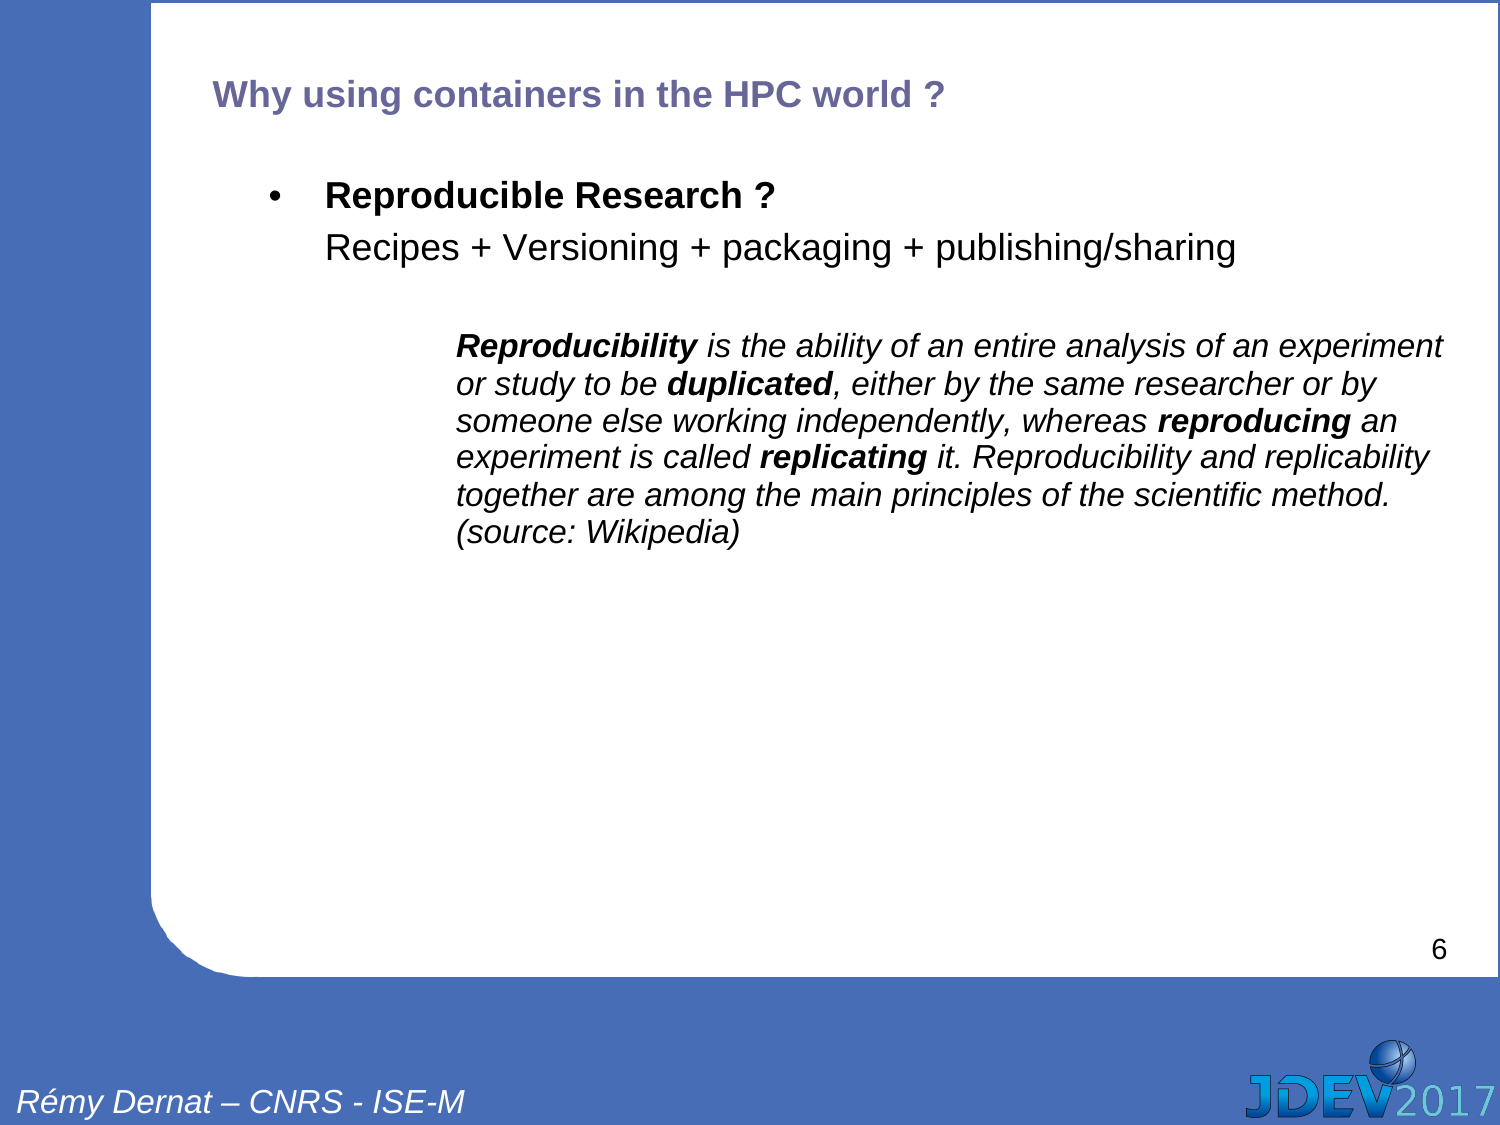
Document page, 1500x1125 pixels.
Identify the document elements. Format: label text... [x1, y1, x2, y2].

text_box Rémy Dernat – CNRS - ISE-M [0, 1075, 488, 1125]
title Why using containers in the HPC world ? [212, 24, 1447, 164]
list Reproducible Research ? Recipes + Versioning + packaging + publishing/sharing Reproducibility is the ability of an entire analysis of an experiment or study to be duplicated, either by the same researcher or by someone else working independently, whereas reproducing an experiment is called replicating it. Reproducibility and replicability together are among the main principles of the scientific method. (source: Wikipedia) [212, 174, 1448, 828]
picture [0, 0, 1500, 1125]
